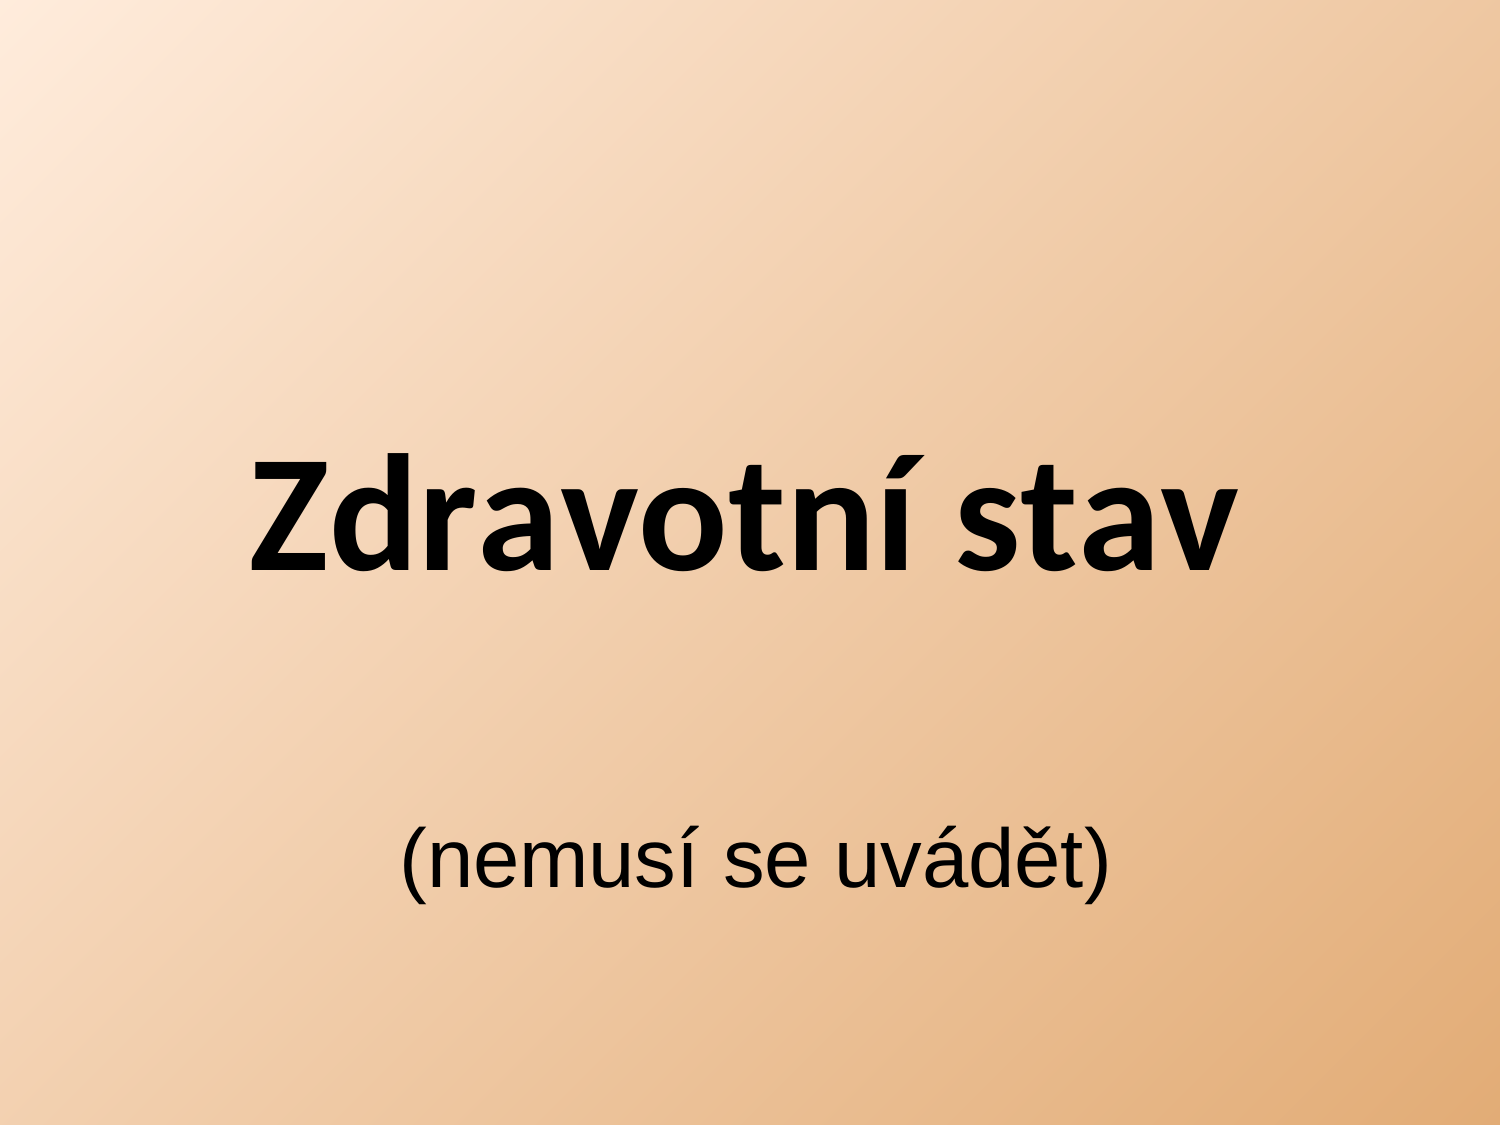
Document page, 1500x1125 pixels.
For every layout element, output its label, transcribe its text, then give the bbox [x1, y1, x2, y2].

text_box (nemusí se uvádět) [292, 796, 1219, 913]
title Zdravotní stav [70, 363, 1421, 645]
